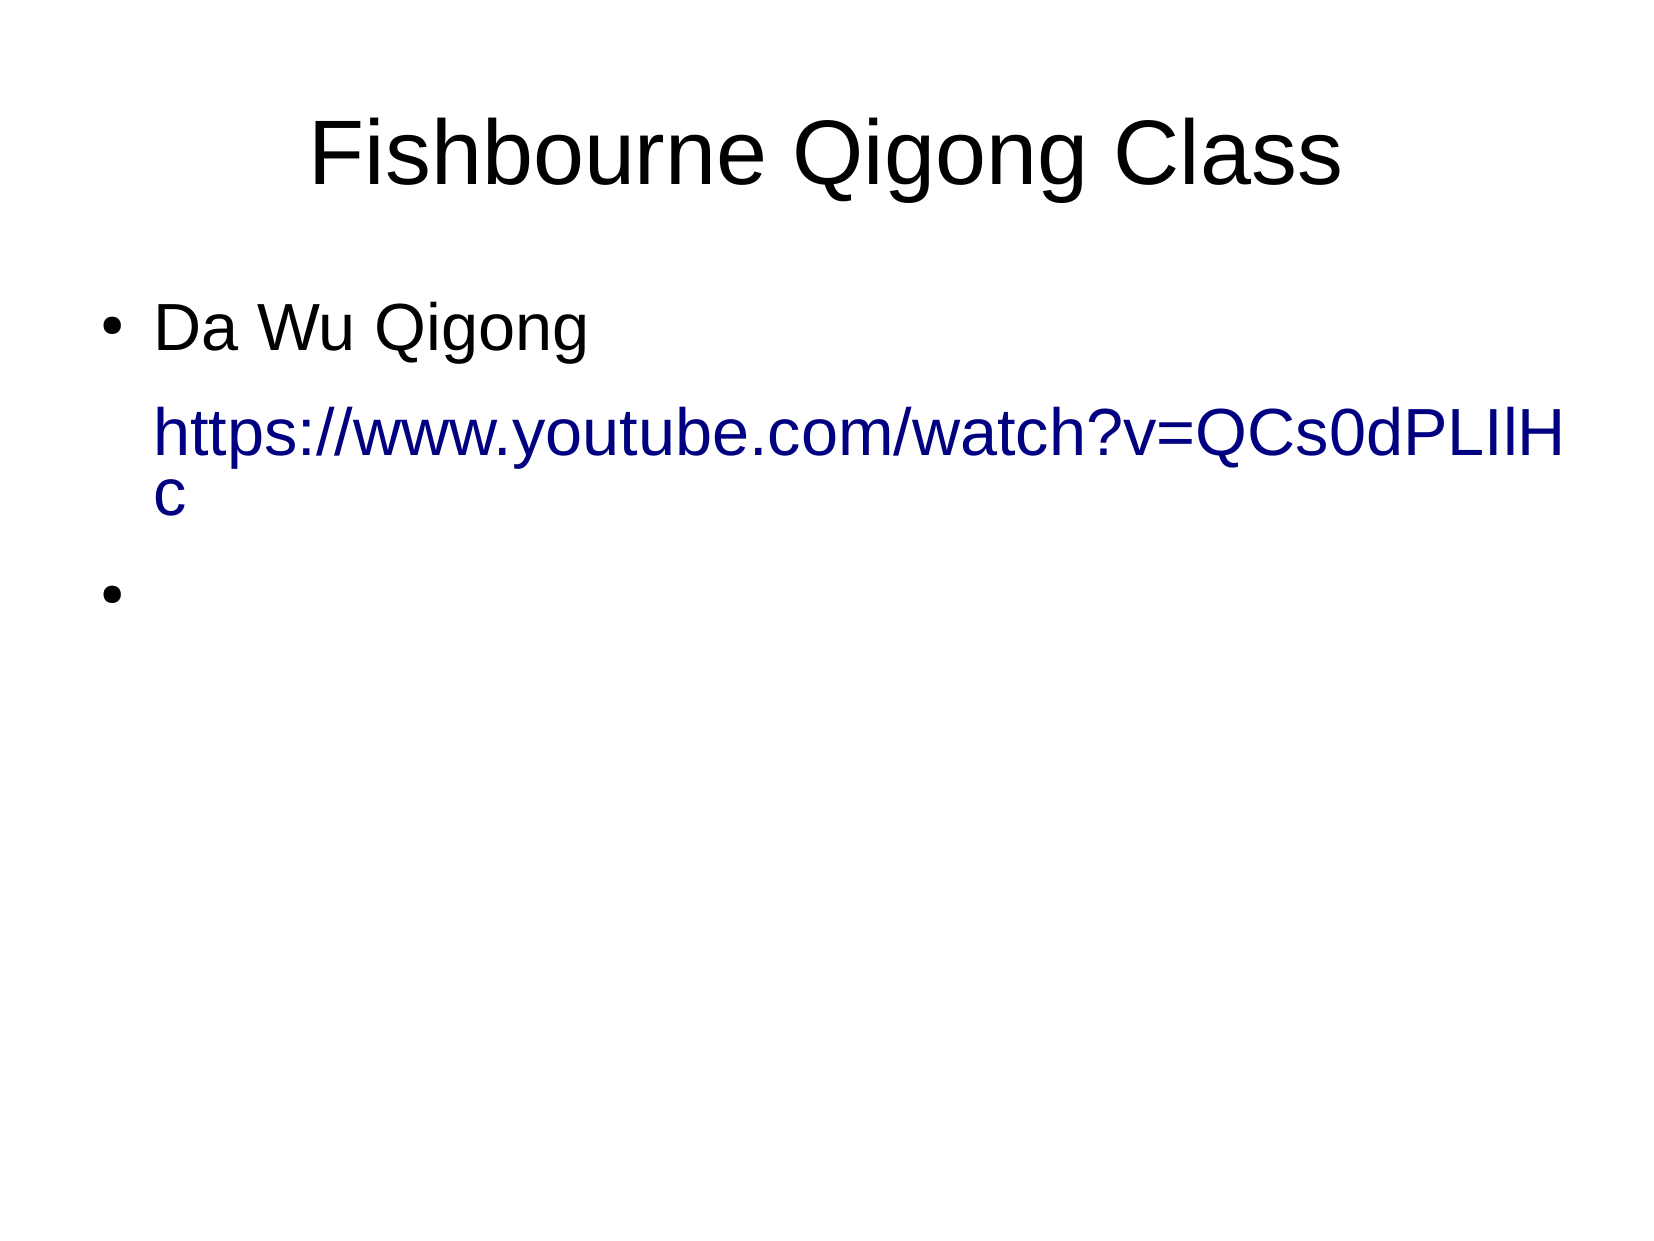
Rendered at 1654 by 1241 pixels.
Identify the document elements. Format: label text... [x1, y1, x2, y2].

list Da Wu Qigong https://www.youtube.com/watch?v=QCs0dPLIlHc [82, 290, 1571, 1010]
title Fishbourne Qigong Class [82, 49, 1571, 257]
